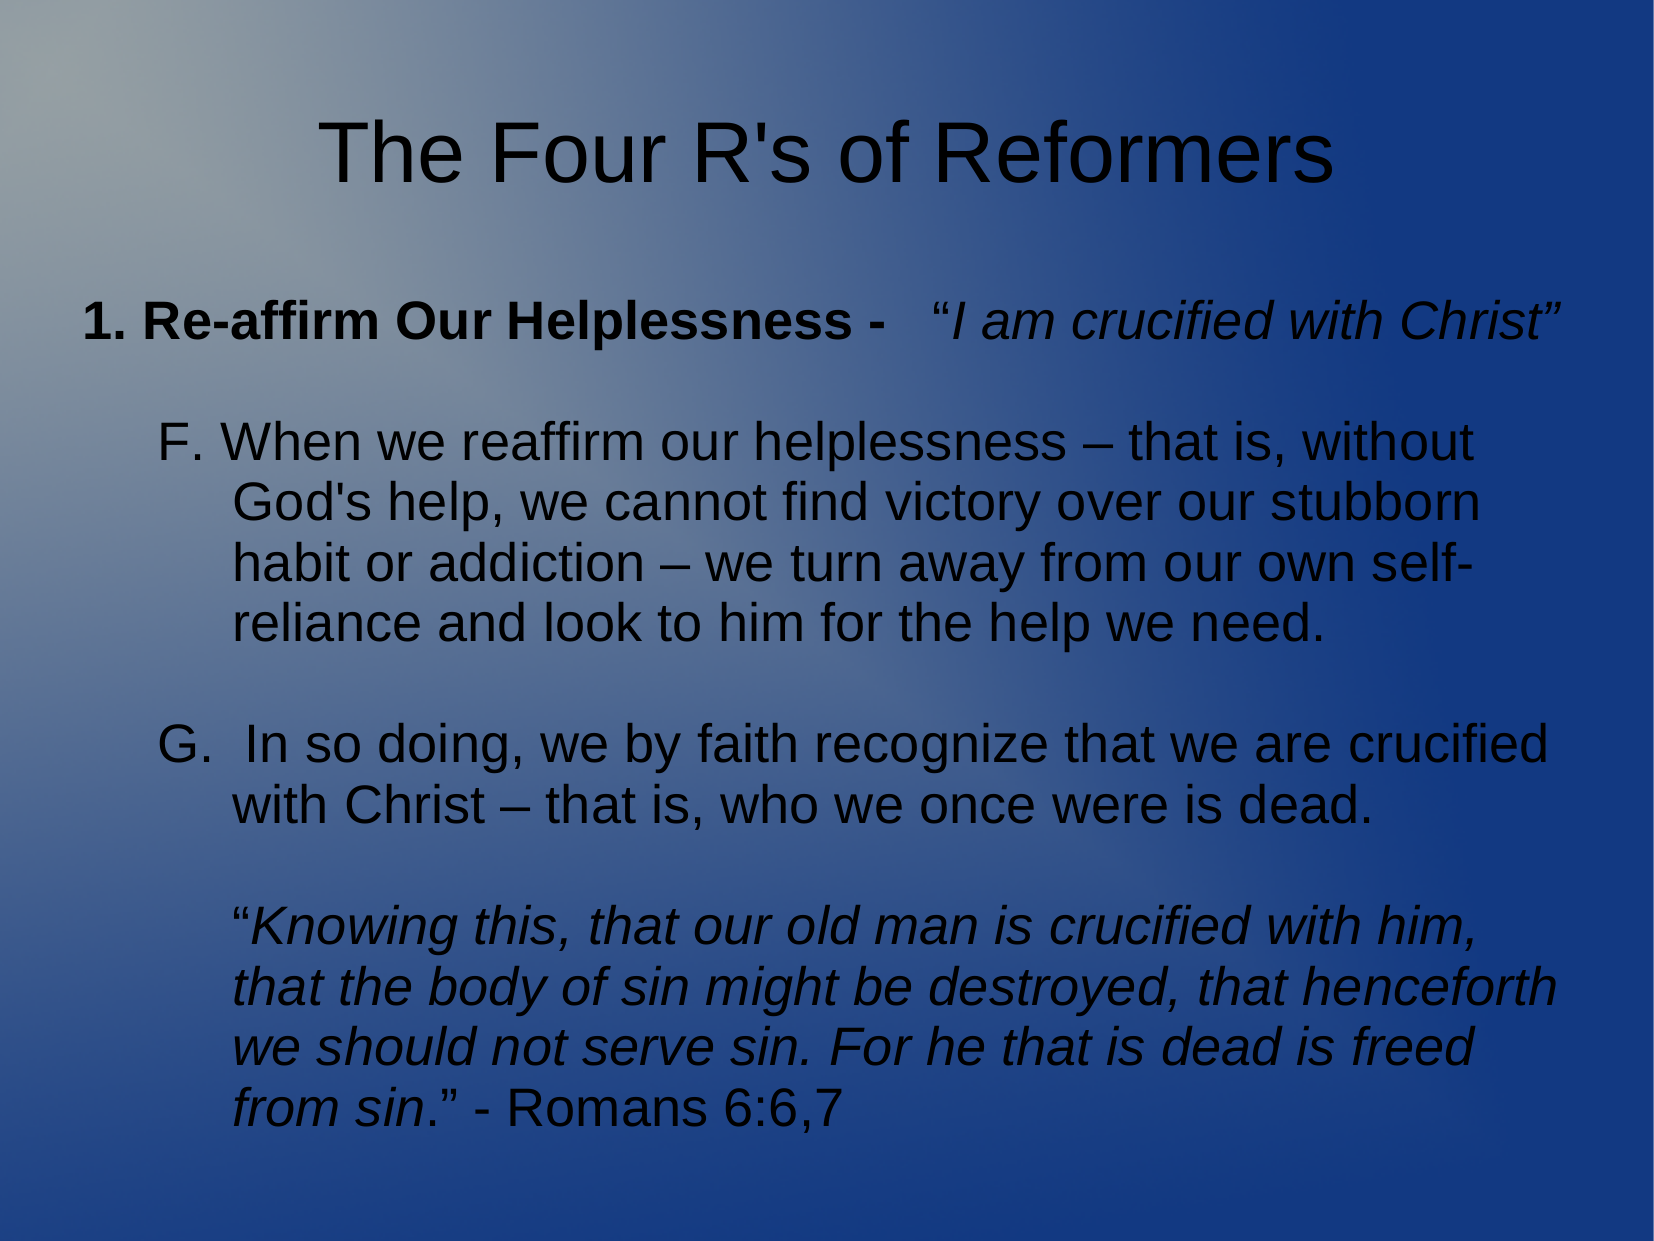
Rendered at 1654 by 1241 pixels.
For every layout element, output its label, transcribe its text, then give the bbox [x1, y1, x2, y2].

picture [0, 0, 1654, 1241]
title The Four R's of Reformers [82, 49, 1571, 257]
subtitle 1. Re-affirm Our Helplessness - “I am crucified with Christ” F. When we reaffirm our helplessness – that is, without God's help, we cannot find victory over our stubborn habit or addiction – we turn away from our own self- reliance and look to him for the help we need. G. In so doing, we by faith recognize that we are crucified with Christ – that is, who we once were is dead. “Knowing this, that our old man is crucified with him, that the body of sin might be destroyed, that henceforth we should not serve sin. For he that is dead is freed from sin.” - Romans 6:6,7 [82, 290, 1571, 1241]
